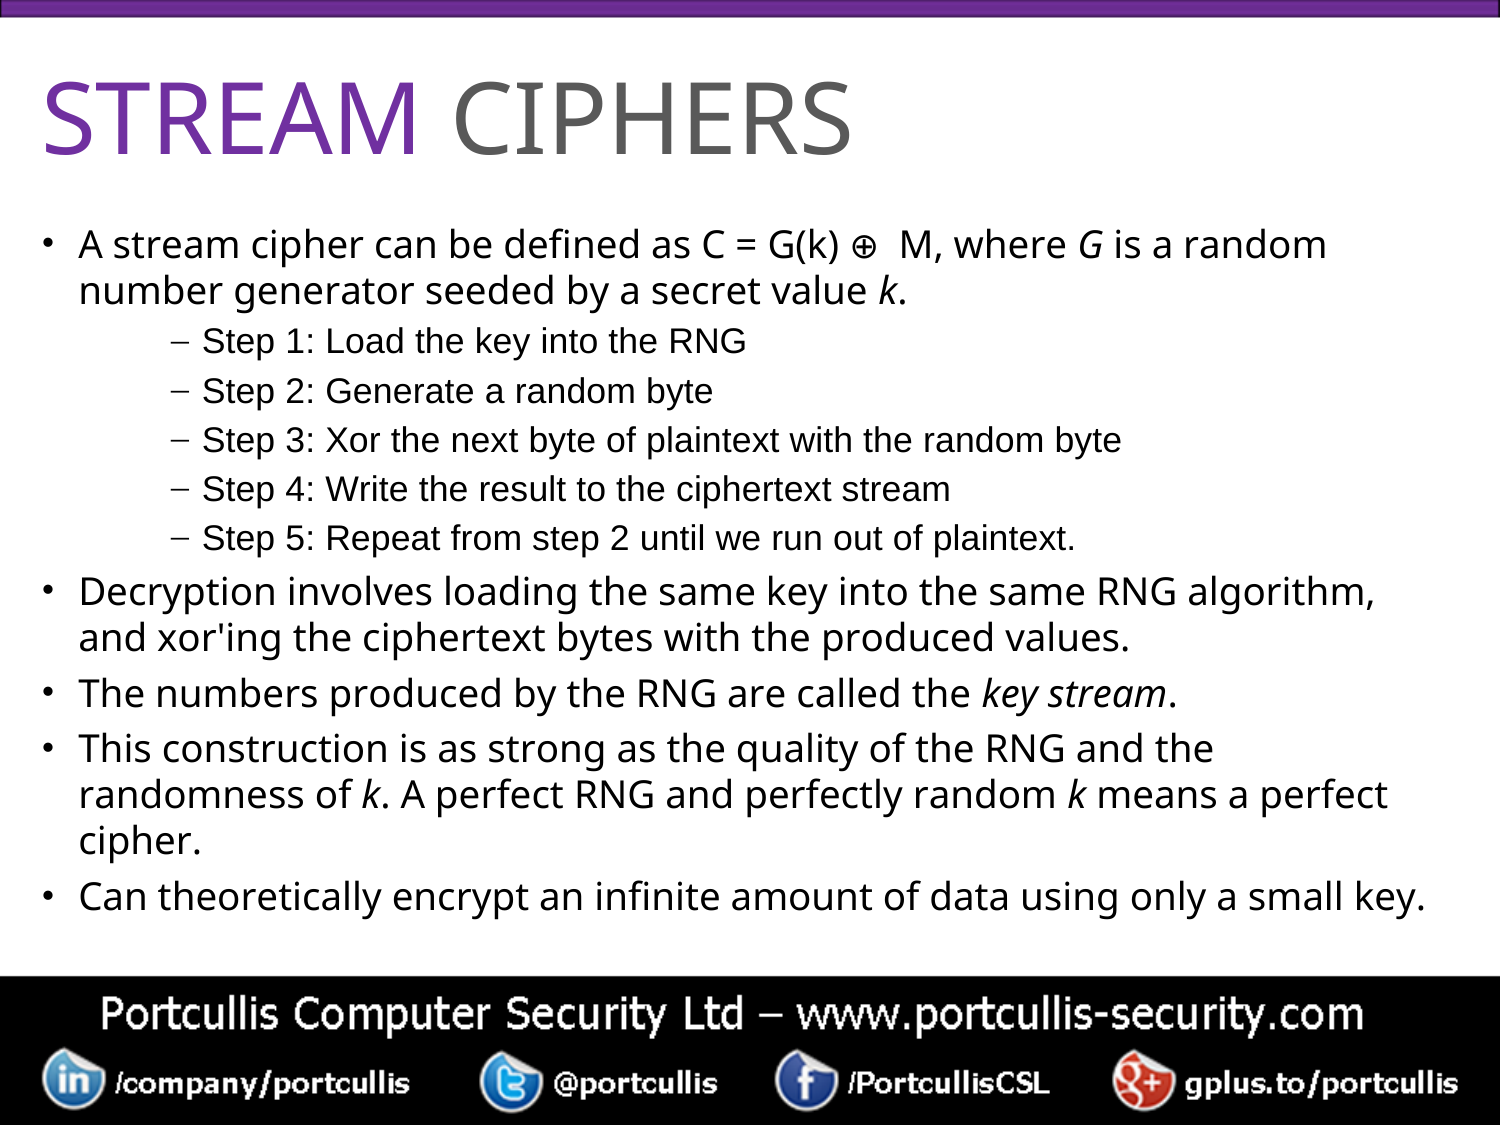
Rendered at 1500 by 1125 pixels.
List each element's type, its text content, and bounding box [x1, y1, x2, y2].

picture [0, 0, 1500, 1125]
title STREAM CIPHERS [41, 42, 1434, 202]
list A stream cipher can be defined as C = G(k) ⊕ M, where G is a random number generator seeded by a secret value k. Step 1: Load the key into the RNG Step 2: Generate a random byte Step 3: Xor the next byte of plaintext with the random byte Step 4: Write the result to the ciphertext stream Step 5: Repeat from step 2 until we run out of plaintext. Decryption involves loading the same key into the same RNG algorithm, and xor'ing the ciphertext bytes with the produced values. The numbers produced by the RNG are called the key stream. This construction is as strong as the quality of the RNG and the randomness of k. A perfect RNG and perfectly random k means a perfect cipher. Can theoretically encrypt an infinite amount of data using only a small key. [41, 219, 1428, 965]
